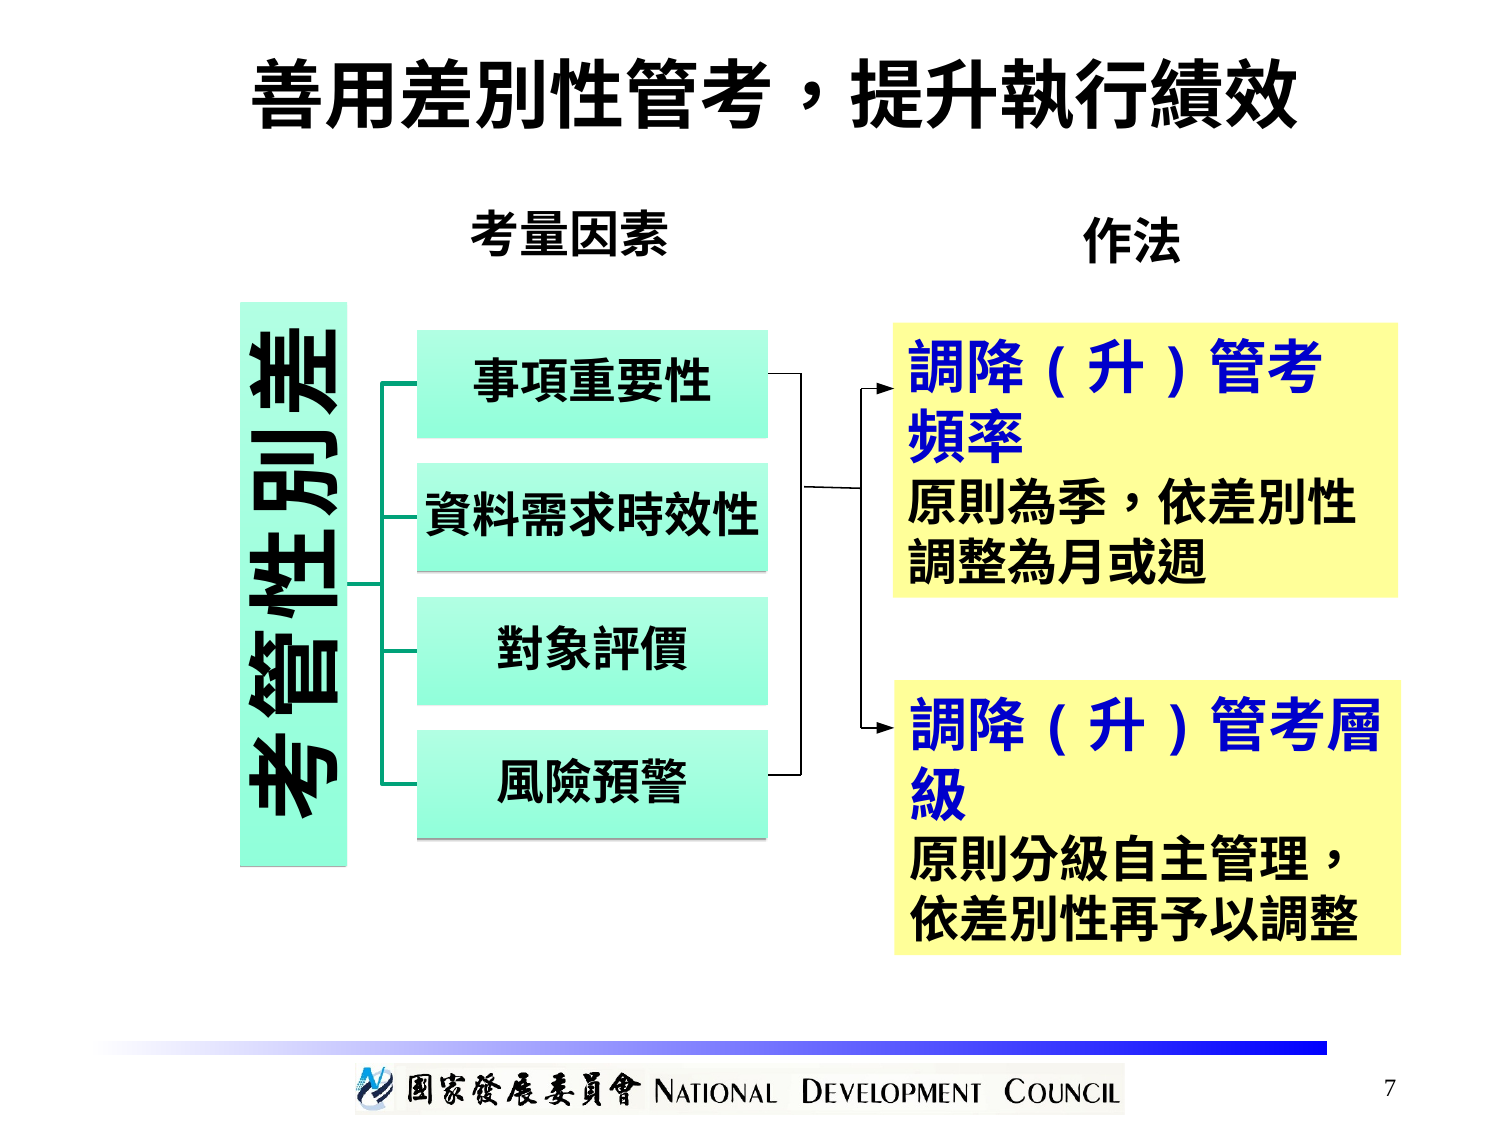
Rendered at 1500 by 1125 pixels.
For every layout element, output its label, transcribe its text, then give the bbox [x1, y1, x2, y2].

text_box 事項重要性 [417, 330, 768, 438]
text_box 作法 [1067, 201, 1364, 278]
text_box 差別性管考 [240, 302, 348, 866]
title 善用差別性管考，提升執行績效 [77, 39, 1473, 228]
text_box 對象評價 [417, 597, 768, 705]
text_box 調降(升)管考頻率 原則為季，依差別性調整為月或週 [892, 322, 1399, 530]
text_box 風險預警 [417, 730, 768, 838]
text_box [1368, 1063, 1485, 1100]
text_box 資料需求時效性 [417, 463, 768, 571]
text_box 考量因素 [454, 195, 751, 272]
text_box 調降(升)管考層級 原則分級自主管理，依差別性再予以調整 [894, 680, 1402, 888]
